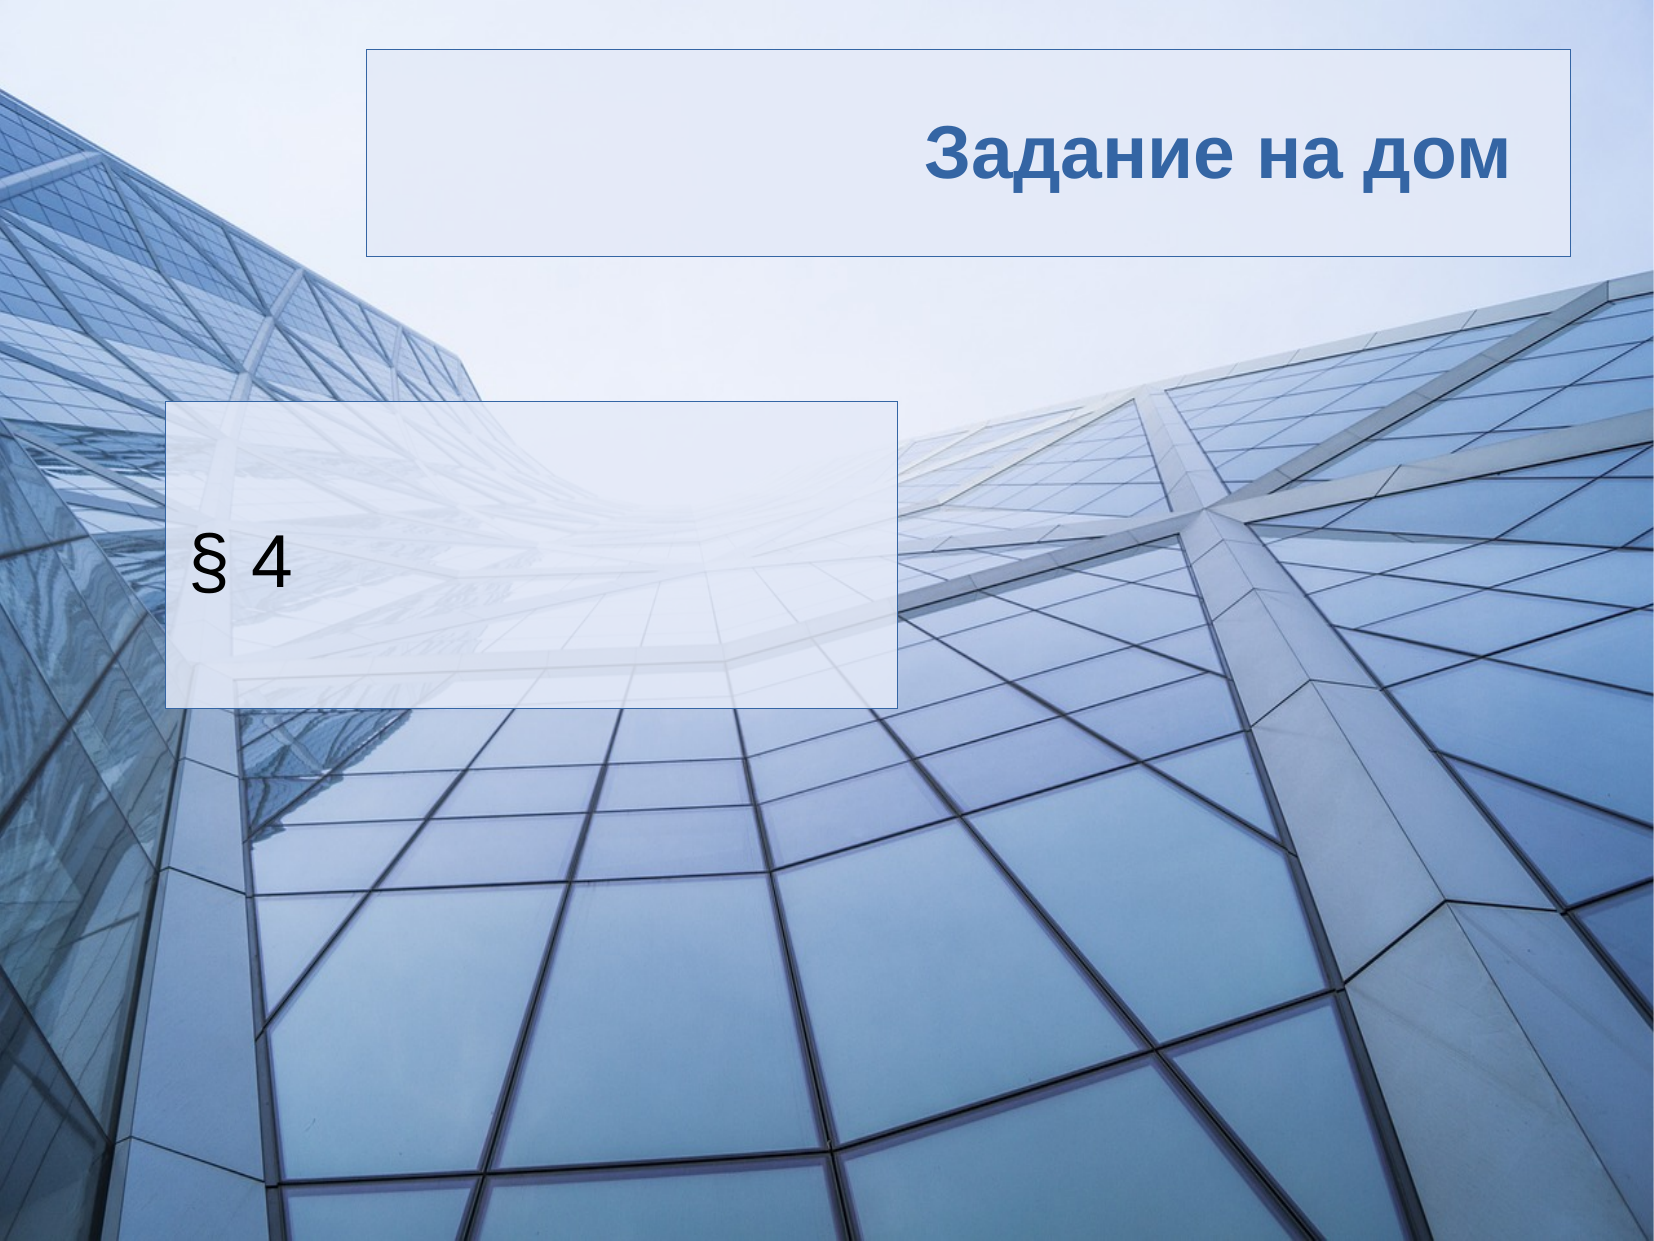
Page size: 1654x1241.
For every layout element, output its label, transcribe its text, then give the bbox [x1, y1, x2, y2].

title Задание на дом [366, 49, 1571, 257]
text_box § 4 [165, 401, 898, 709]
picture [0, 0, 1654, 1241]
